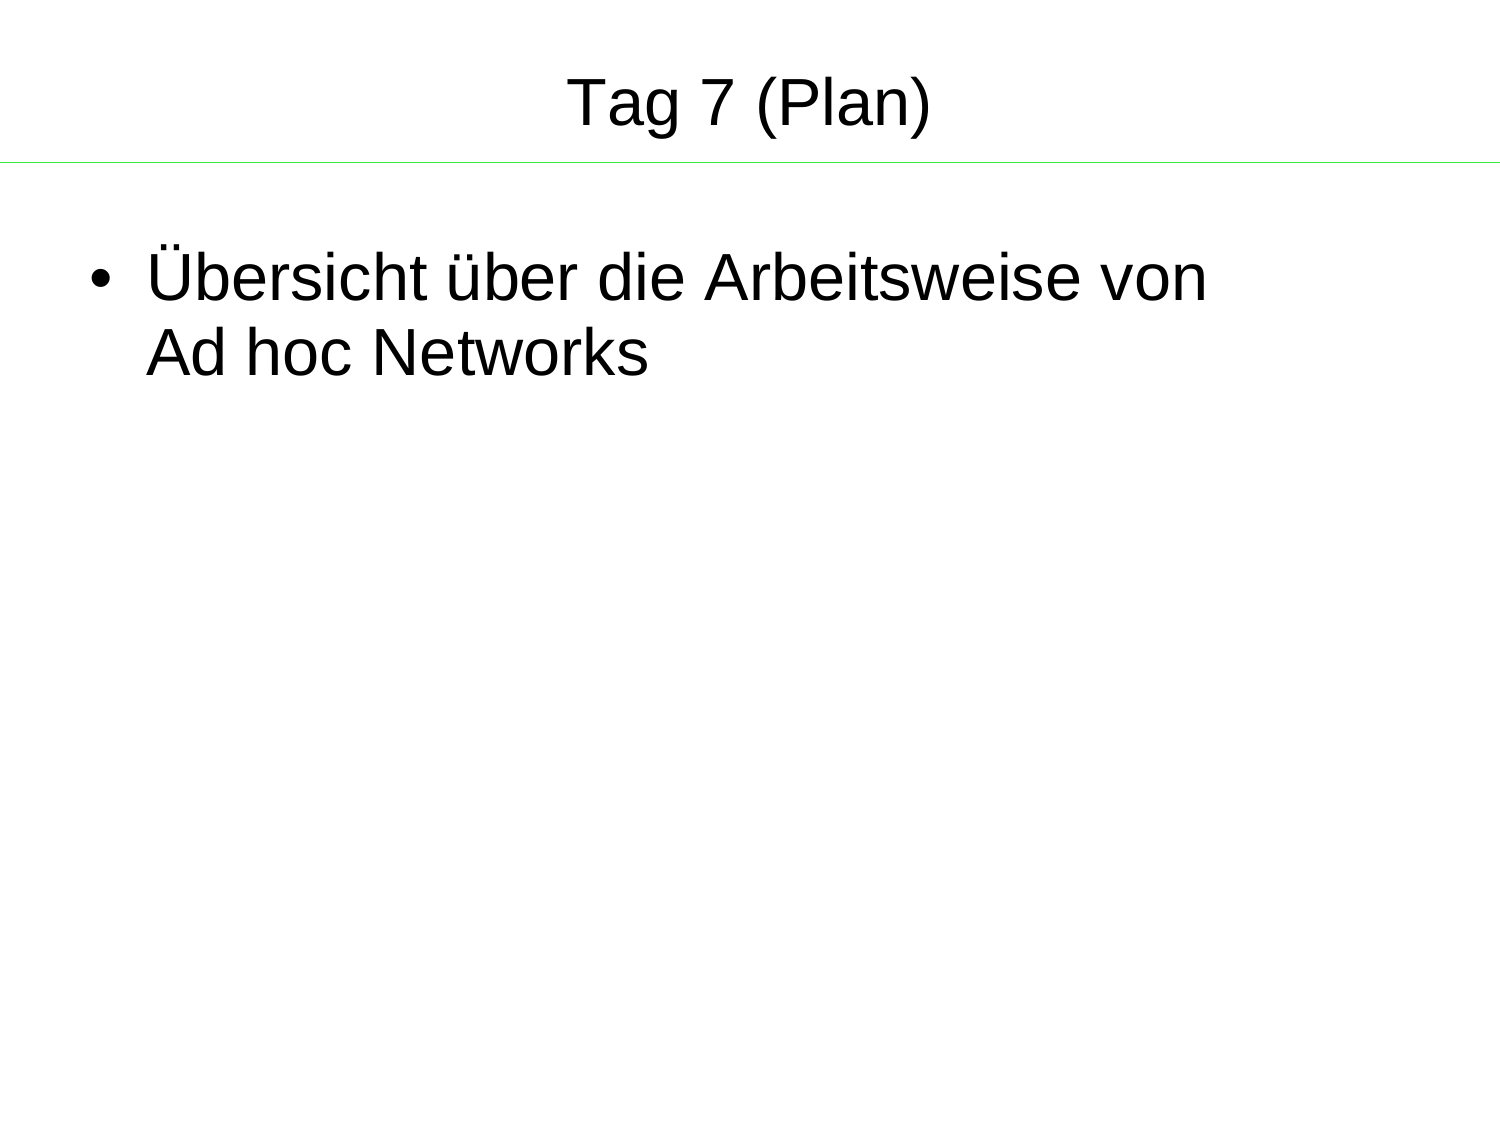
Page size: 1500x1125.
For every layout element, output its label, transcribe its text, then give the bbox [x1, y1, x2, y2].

list Übersicht über die Arbeitsweise von Ad hoc Networks [75, 232, 1426, 1071]
title Tag 7 (Plan) [75, 49, 1426, 155]
